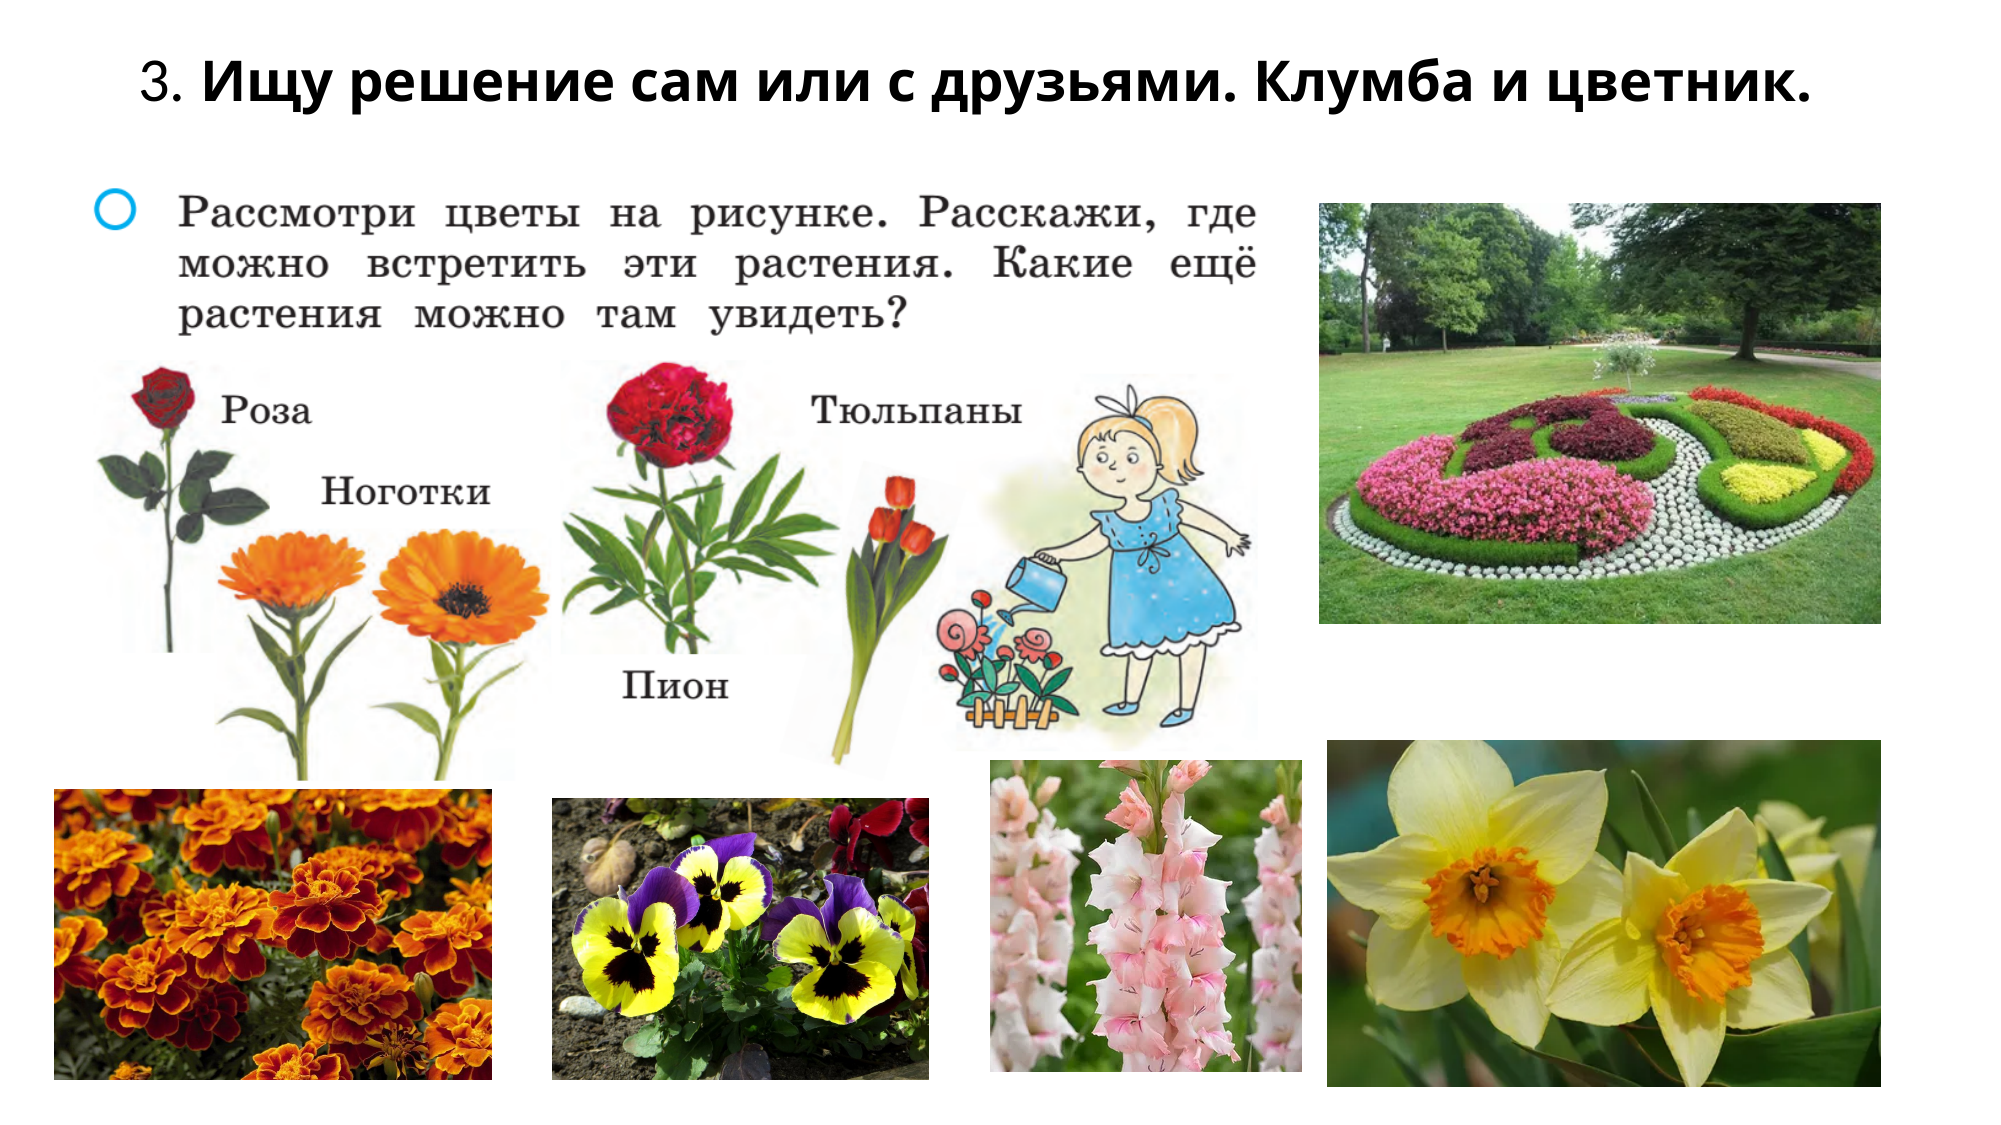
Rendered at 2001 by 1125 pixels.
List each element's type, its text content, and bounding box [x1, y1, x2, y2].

picture [1319, 203, 1881, 624]
picture [54, 170, 1302, 1080]
picture [1327, 740, 1881, 1087]
title 3. Ищу решение сам или с друзьями. Клумба и цветник. [123, 38, 1849, 125]
